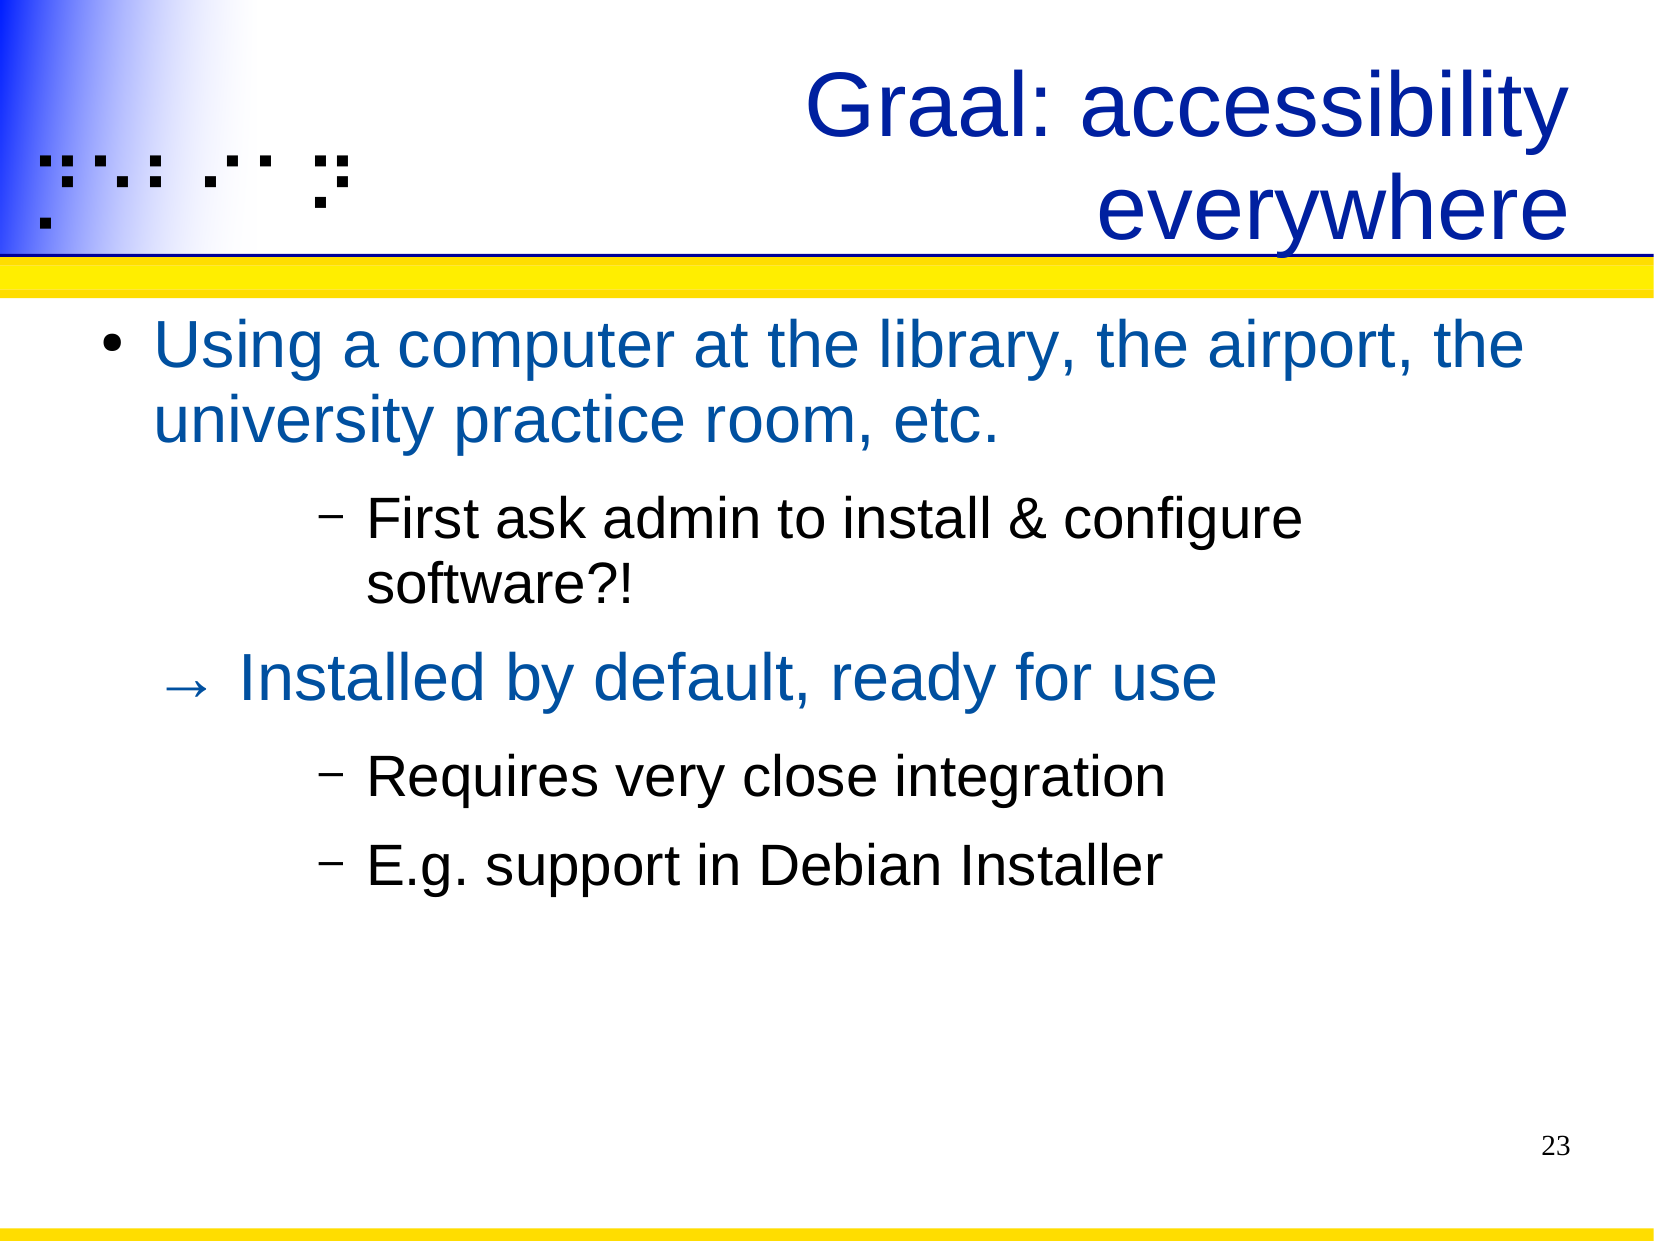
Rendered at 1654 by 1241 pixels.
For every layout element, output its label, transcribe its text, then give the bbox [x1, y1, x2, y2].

list Using a computer at the library, the airport, the university practice room, etc. First ask admin to install & configure software?! → Installed by default, ready for use Requires very close integration E.g. support in Debian Installer [82, 307, 1571, 1126]
title Graal: accessibility everywhere [372, 53, 1571, 259]
